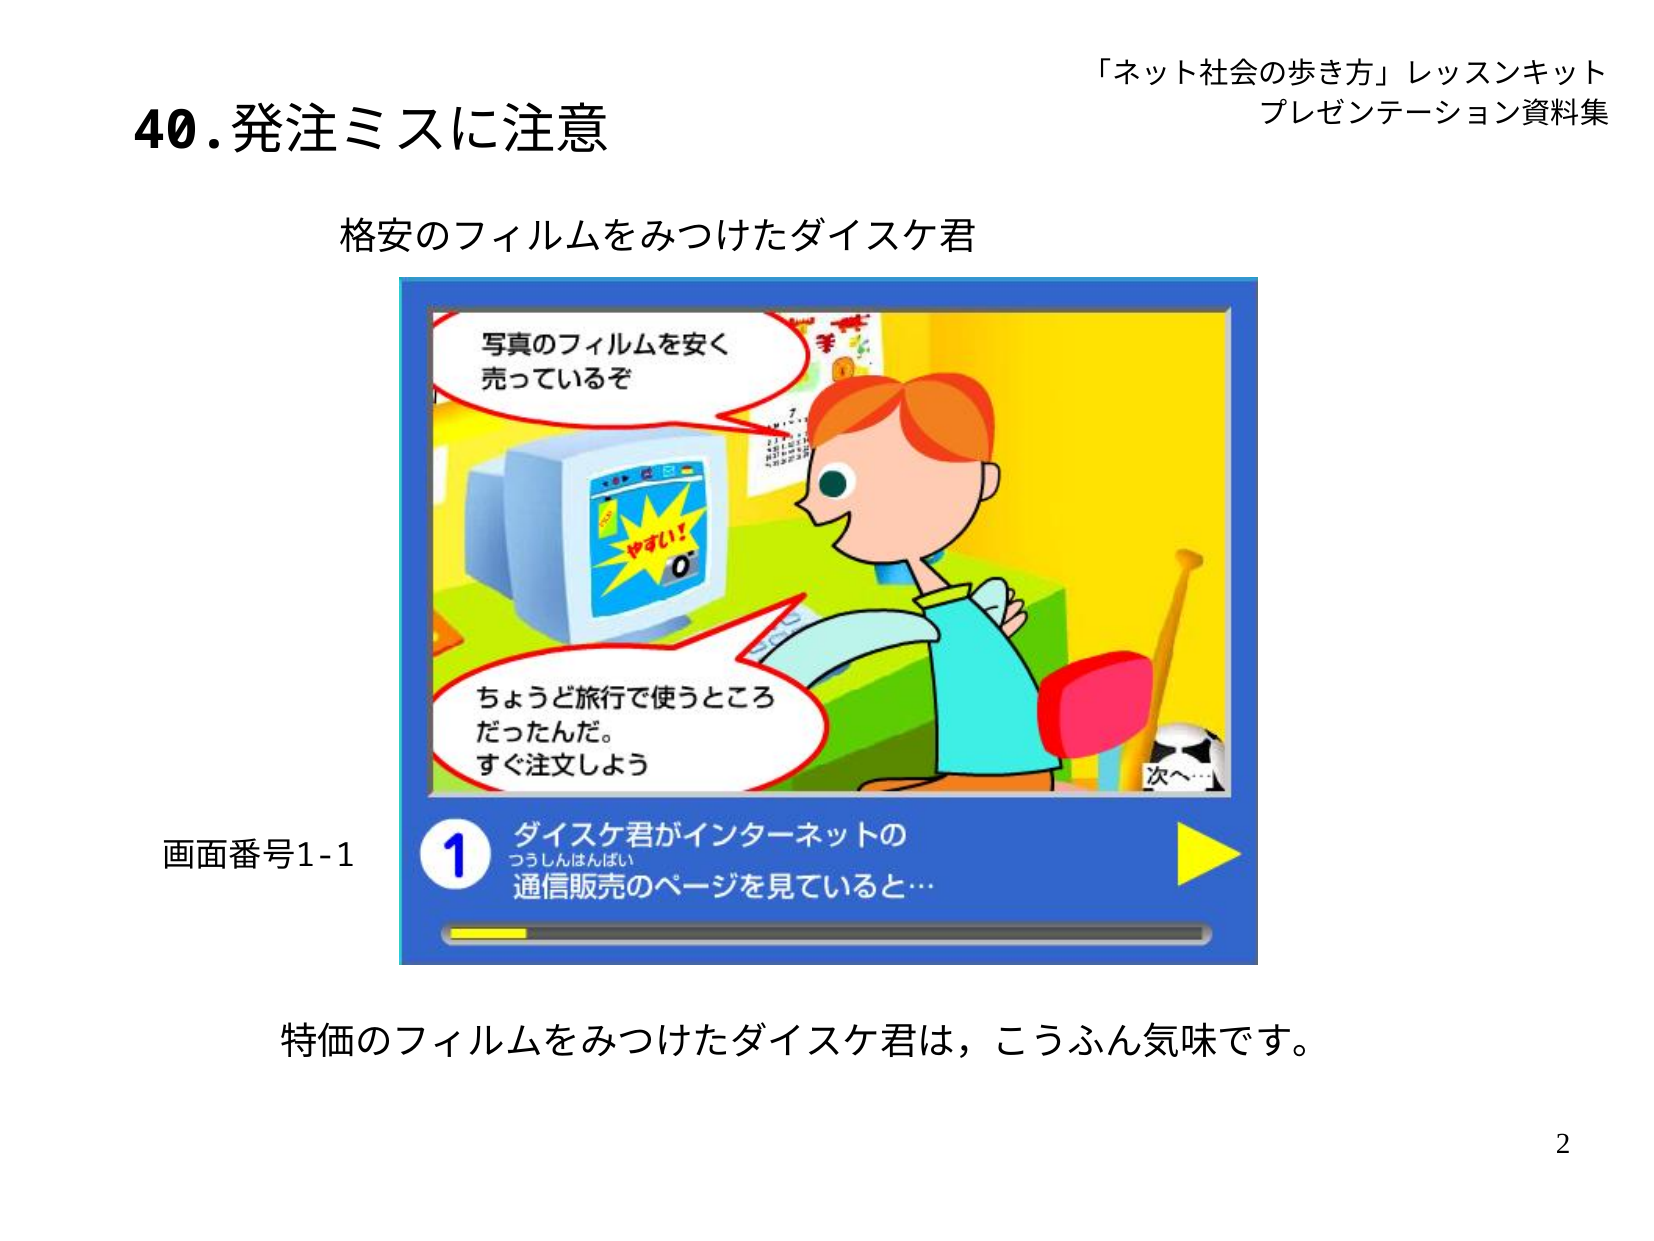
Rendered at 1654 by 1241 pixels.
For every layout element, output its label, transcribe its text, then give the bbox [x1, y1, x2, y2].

text_box 40.発注ミスに注意 [118, 88, 1241, 169]
text_box 特価のフィルムをみつけたダイスケ君は，こうふん気味です。 [265, 1003, 1447, 1074]
text_box 画面番号1-1 [147, 826, 384, 882]
text_box 格安のフィルムをみつけたダイスケ君 [324, 206, 1063, 267]
text_box 「ネット社会の歩き方」レッスンキット プレゼンテーション資料集 [1062, 44, 1625, 139]
picture [399, 277, 1258, 965]
